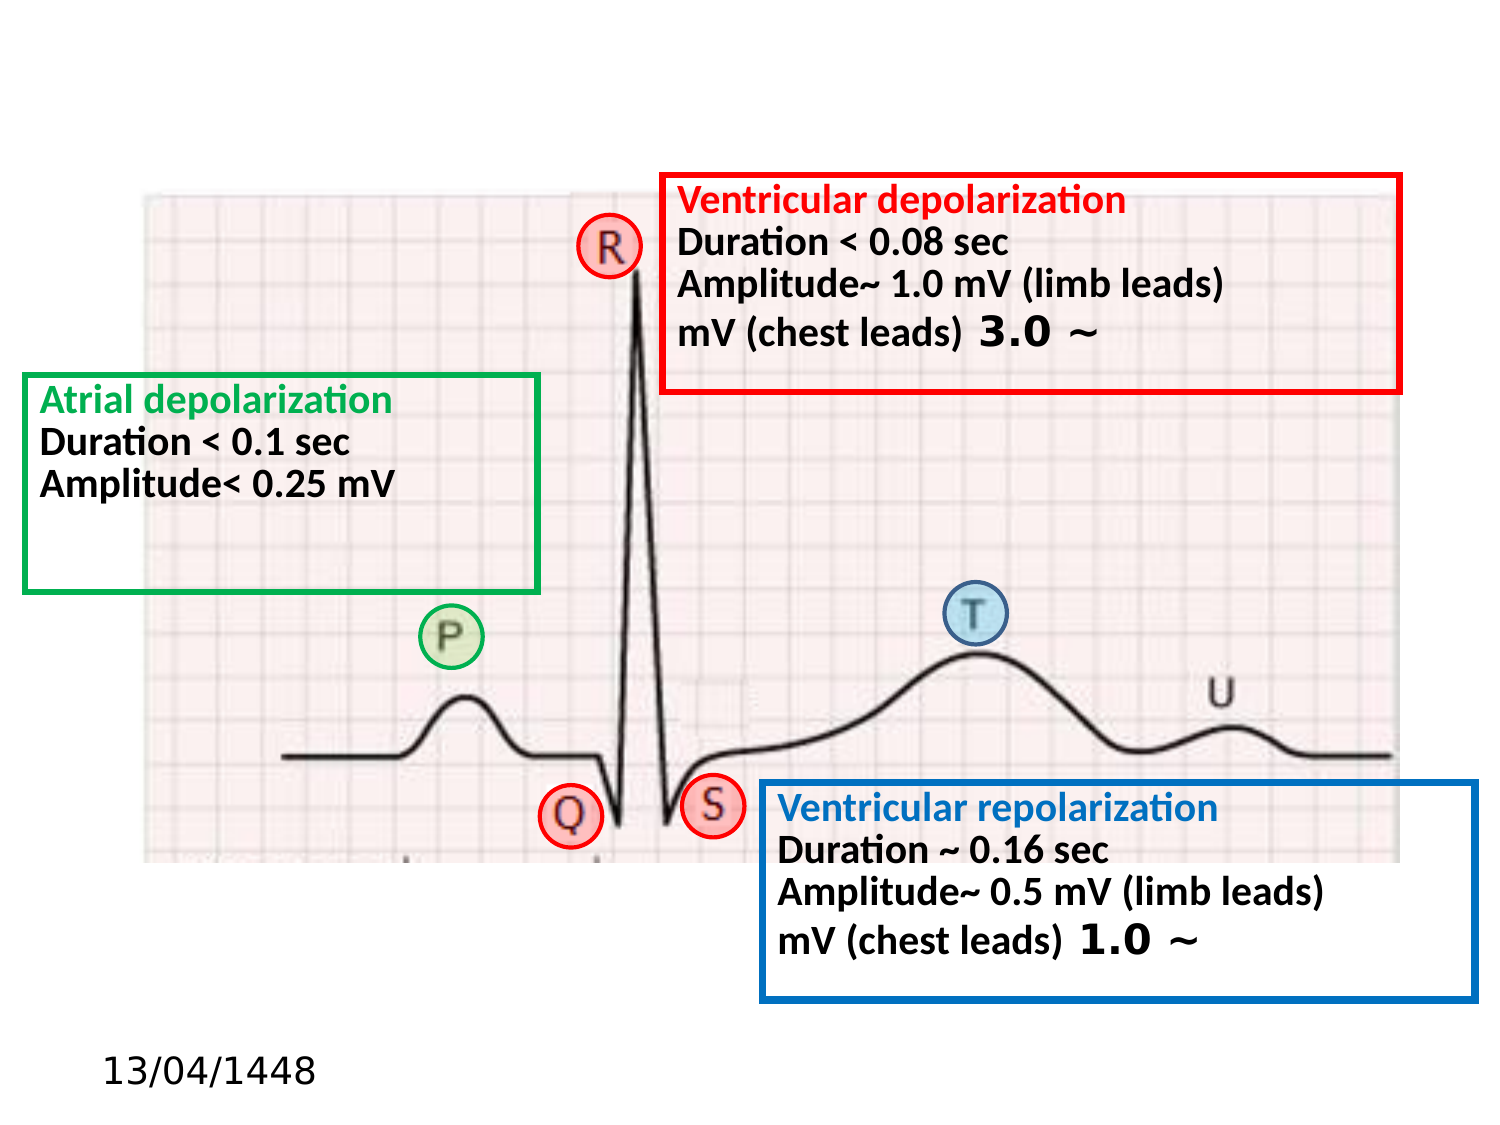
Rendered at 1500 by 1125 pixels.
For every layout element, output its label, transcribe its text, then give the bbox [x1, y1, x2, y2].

text_box [420, 605, 483, 668]
picture [136, 187, 1400, 863]
text_box Ventricular repolarization Duration ~ 0.16 sec Amplitude~ 0.5 mV (limb leads) ~ 1.0 mV (chest leads) [762, 782, 1475, 1000]
text_box [578, 214, 641, 278]
text_box [944, 581, 1007, 645]
text_box [539, 785, 603, 848]
text_box Atrial depolarization Duration < 0.1 sec Amplitude< 0.25 mV [24, 374, 538, 593]
text_box Ventricular depolarization Duration < 0.08 sec Amplitude~ 1.0 mV (limb leads) ~ 3.0 mV (chest leads) [662, 174, 1400, 393]
text_box [681, 774, 745, 838]
